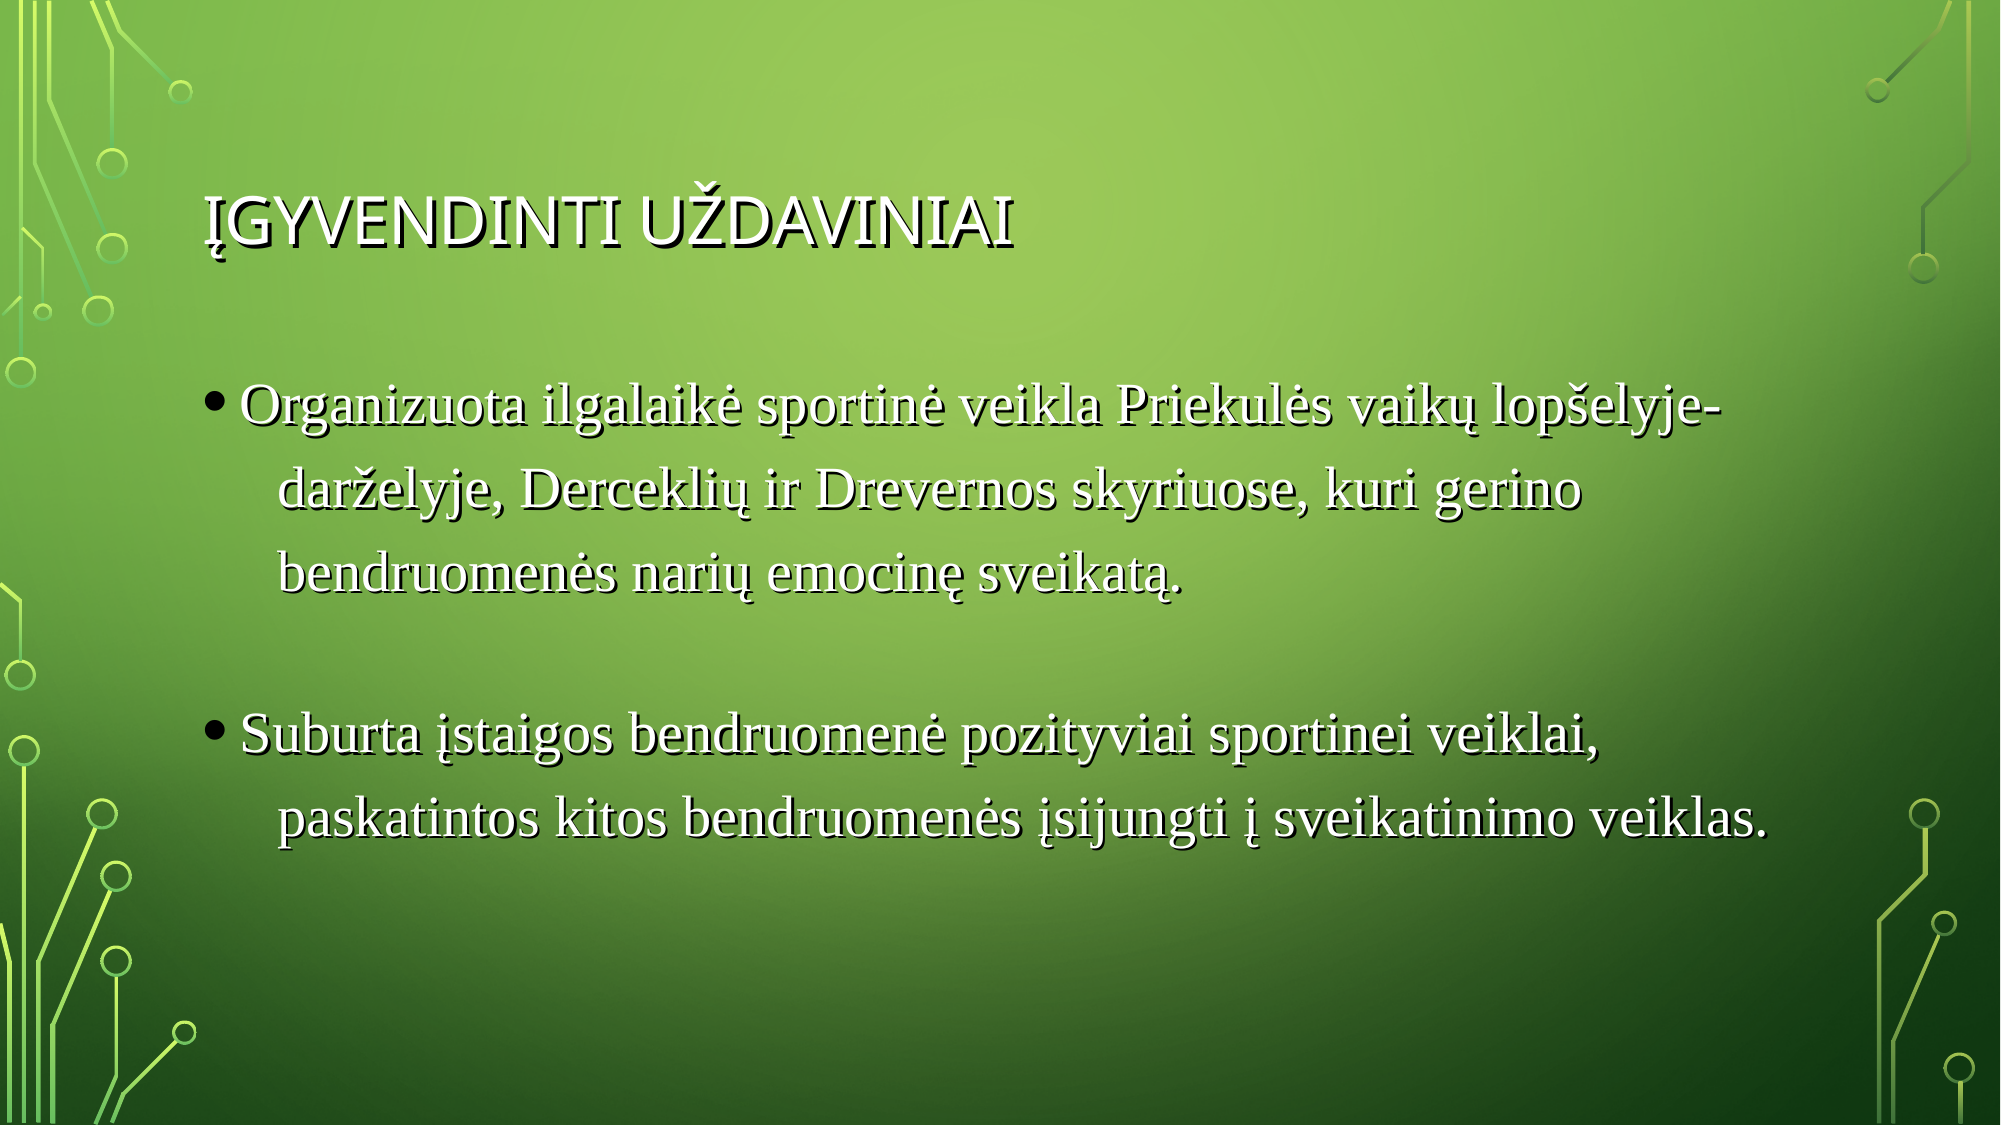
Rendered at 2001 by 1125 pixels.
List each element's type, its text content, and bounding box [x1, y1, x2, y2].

title Įgyvendinti uždaviniai [187, 101, 1813, 343]
list Organizuota ilgalaikė sportinė veikla Priekulės vaikų lopšelyje-darželyje, Derceklių ir Drevernos skyriuose, kuri gerino bendruomenės narių emocinę sveikatą. Suburta įstaigos bendruomenė pozityviai sportinei veiklai, paskatintos kitos bendruomenės įsijungti į sveikatinimo veiklas. [187, 343, 1813, 972]
